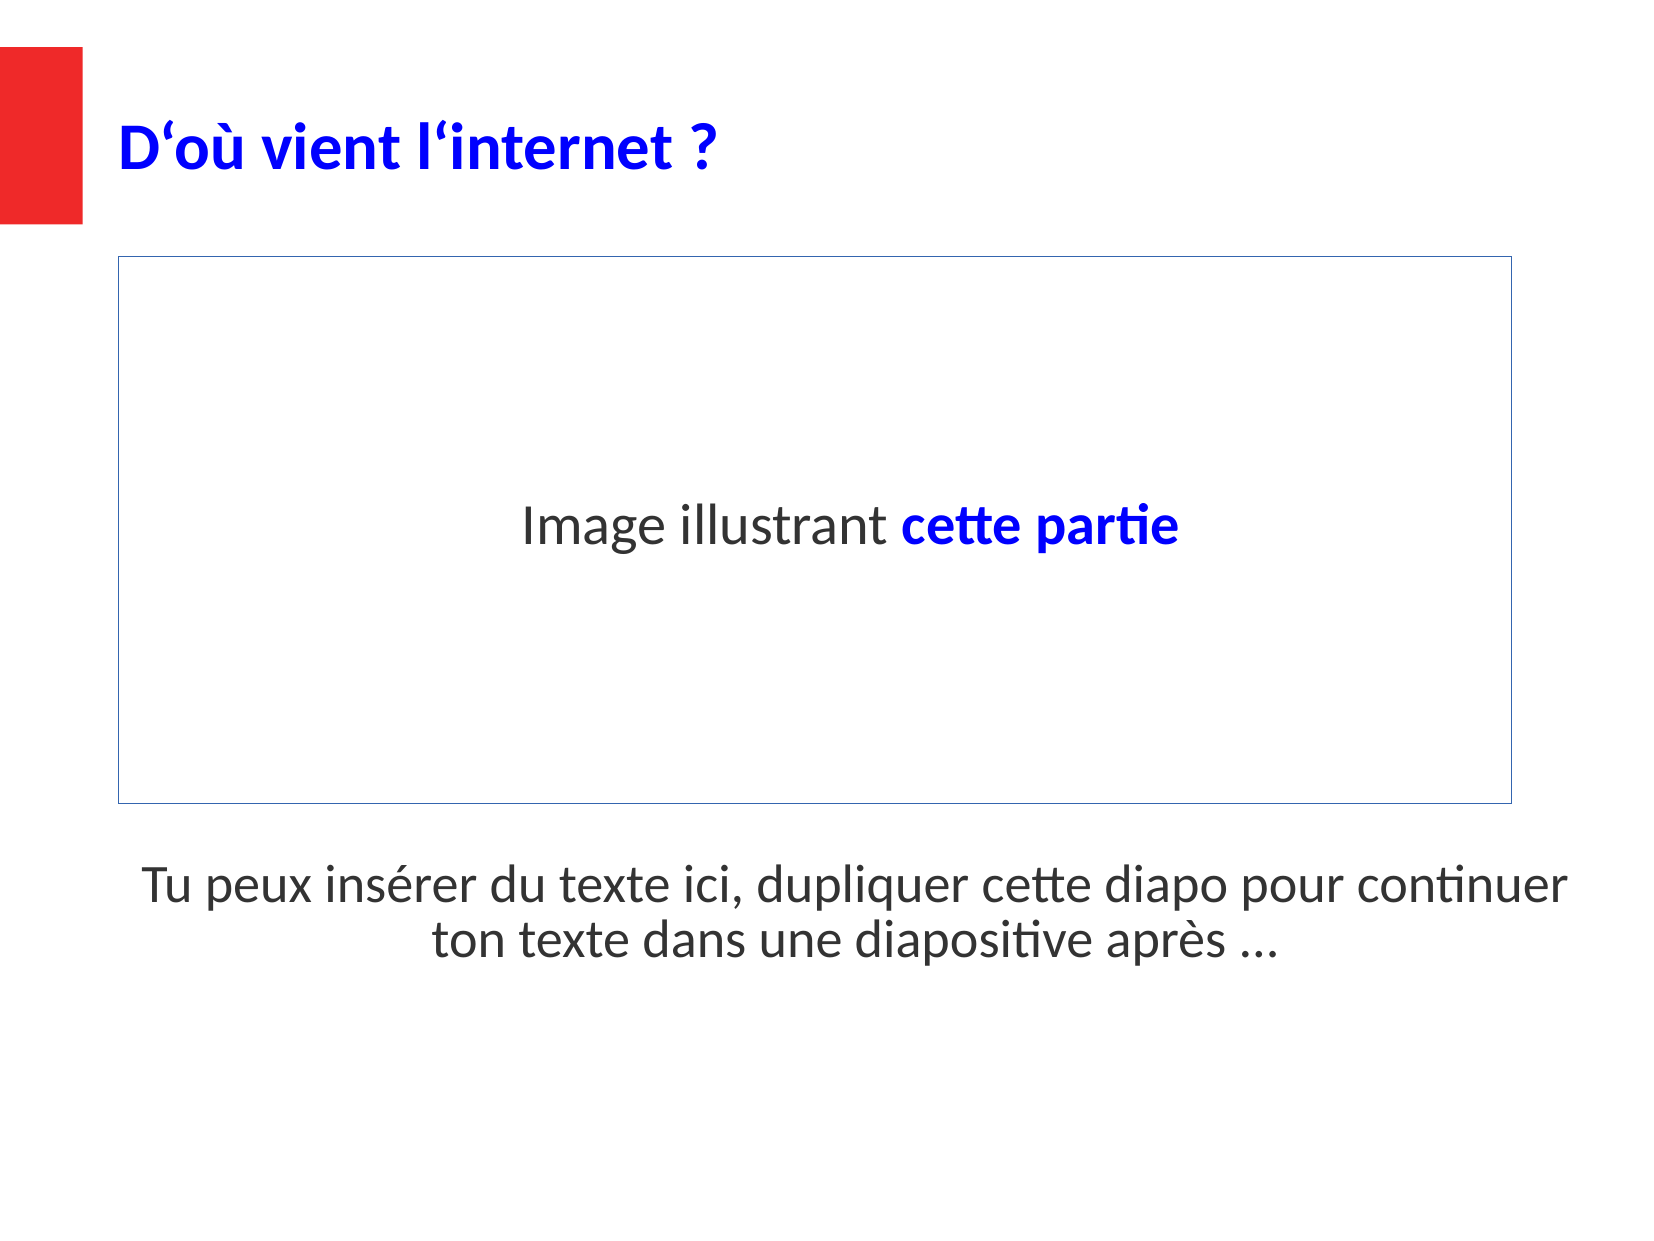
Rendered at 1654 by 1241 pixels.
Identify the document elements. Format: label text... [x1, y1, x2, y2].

list Image illustrant cette partie [118, 256, 1512, 804]
title D‘où vient l‘internet ? [118, 49, 1571, 257]
list Tu peux insérer du texte ici, dupliquer cette diapo pour continuer ton texte dans une diapositive après ... [47, 862, 1595, 1075]
